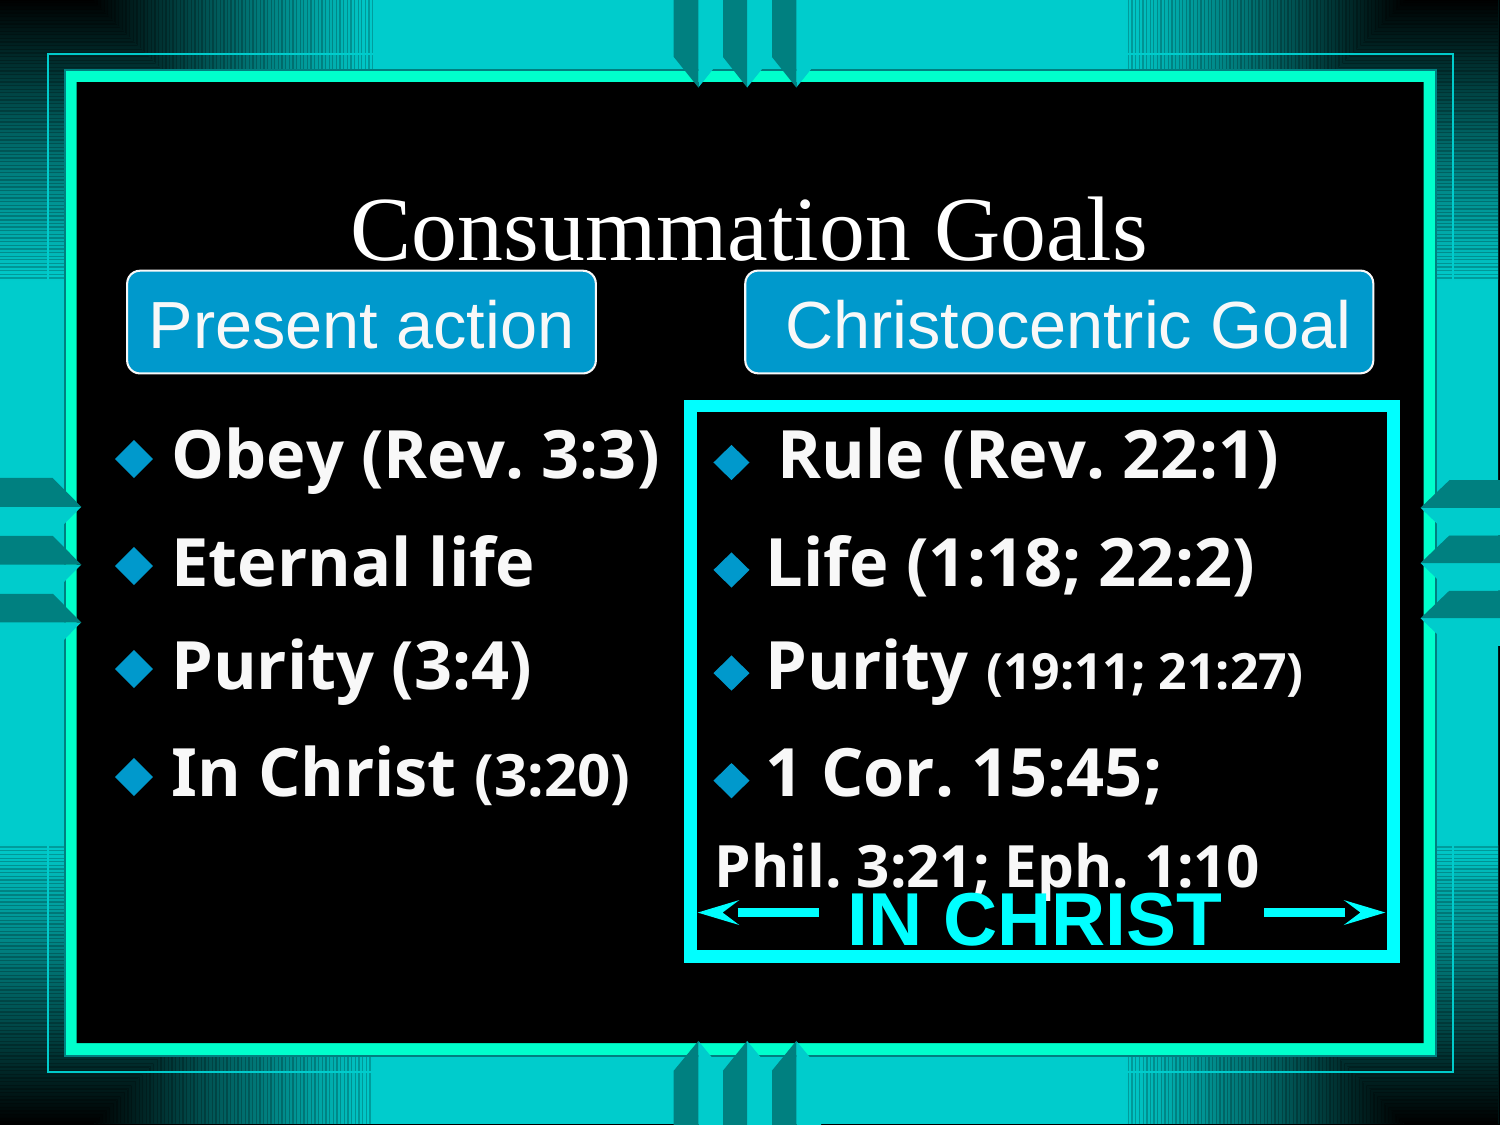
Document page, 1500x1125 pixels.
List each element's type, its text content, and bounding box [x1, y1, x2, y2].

text_box Christocentric Goal [745, 270, 1374, 374]
list Obey (Rev. 3:3)  Rule (Rev. 22:1) Eternal life  Life (1:18; 22:2) Purity (3:4)  Purity (19:11; 21:27) In Christ (3:20)  1 Cor. 15:45; Phil. 3:21; Eph. 1:10 [697, 412, 1387, 876]
list Obey (Rev. 3:3)  Rule (Rev. 22:1) Eternal life  Life (1:18; 22:2) Purity (3:4)  Purity (19:11; 21:27) In Christ (3:20)  1 Cor. 15:45; Phil. 3:21; Eph. 1:10 [99, 399, 1438, 876]
text_box Present action [127, 270, 596, 374]
title Consummation Goals [112, 99, 1388, 288]
text_box IN CHRIST [832, 862, 1288, 968]
